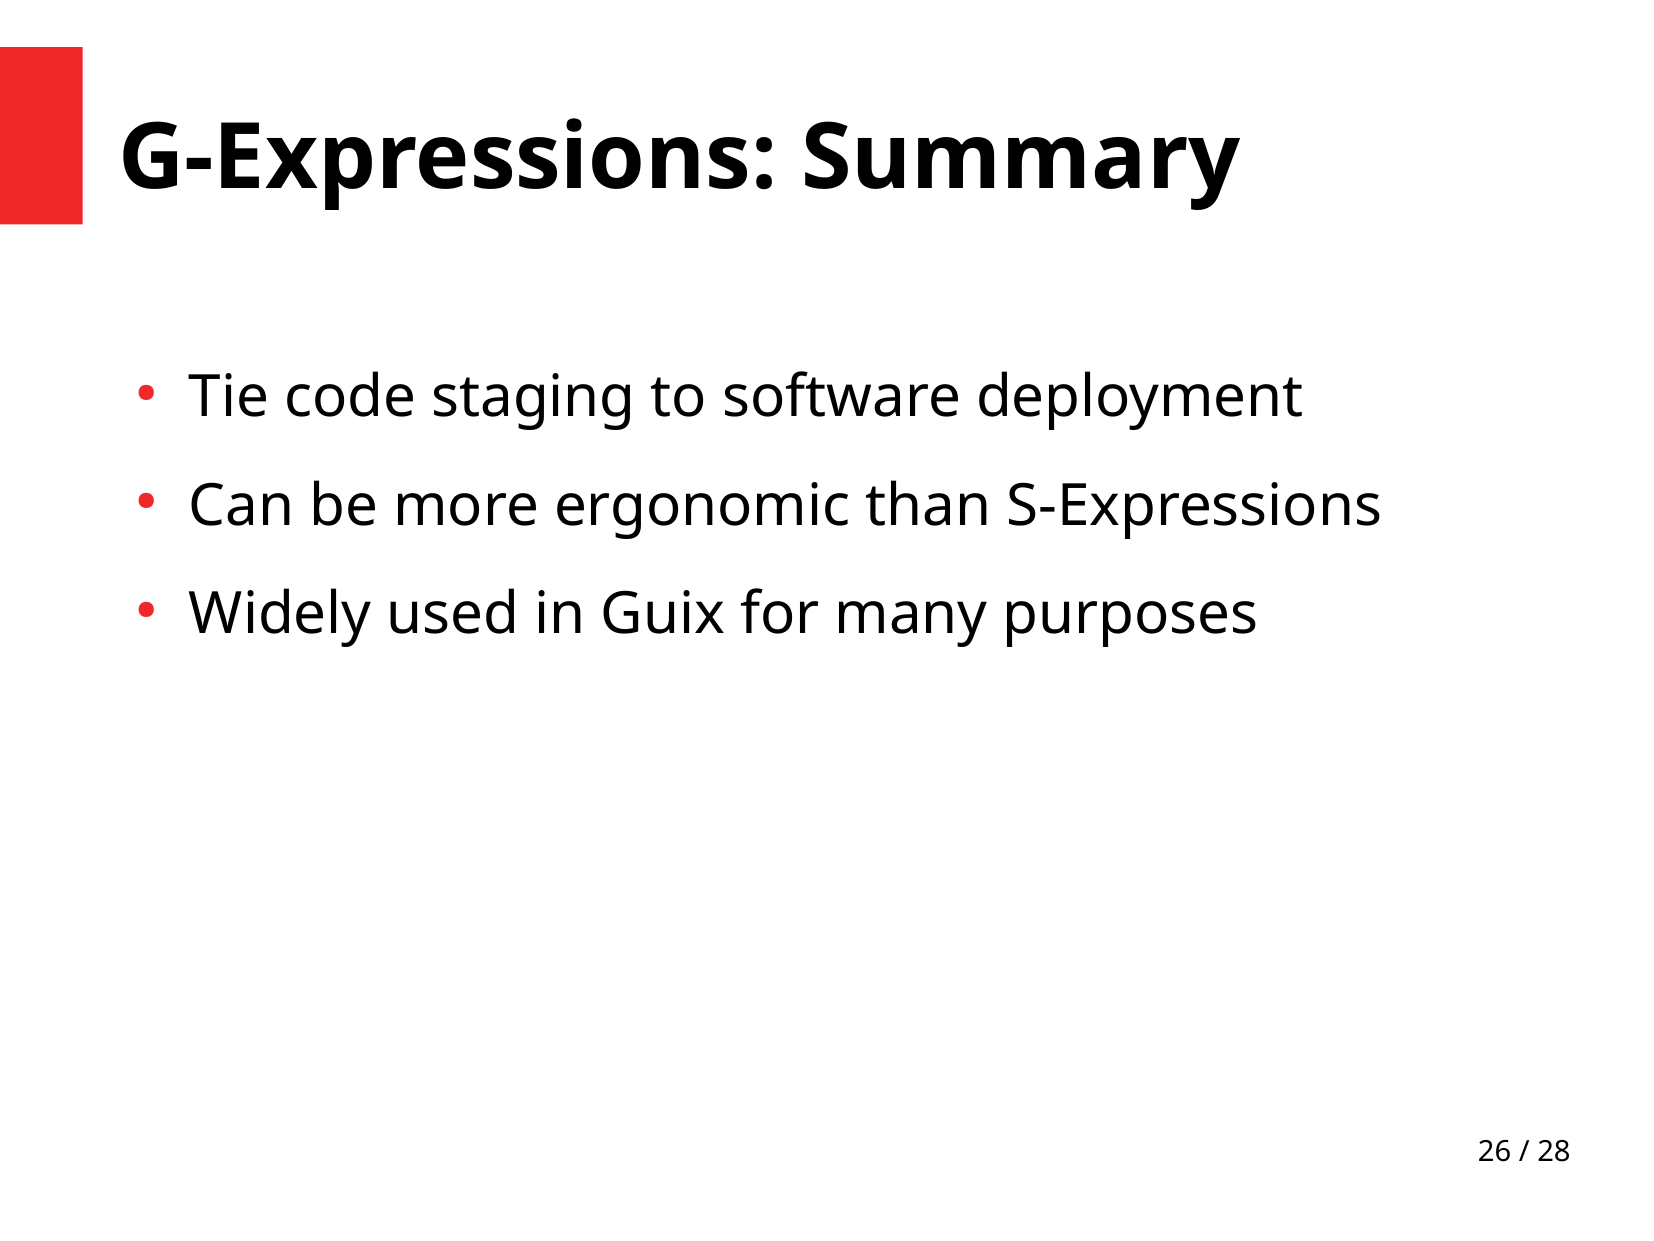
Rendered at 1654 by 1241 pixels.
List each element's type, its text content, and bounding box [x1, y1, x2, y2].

title G-Expressions: Summary [118, 49, 1571, 257]
list Tie code staging to software deployment Can be more ergonomic than S-Expressions Widely used in Guix for many purposes [118, 354, 1536, 1074]
